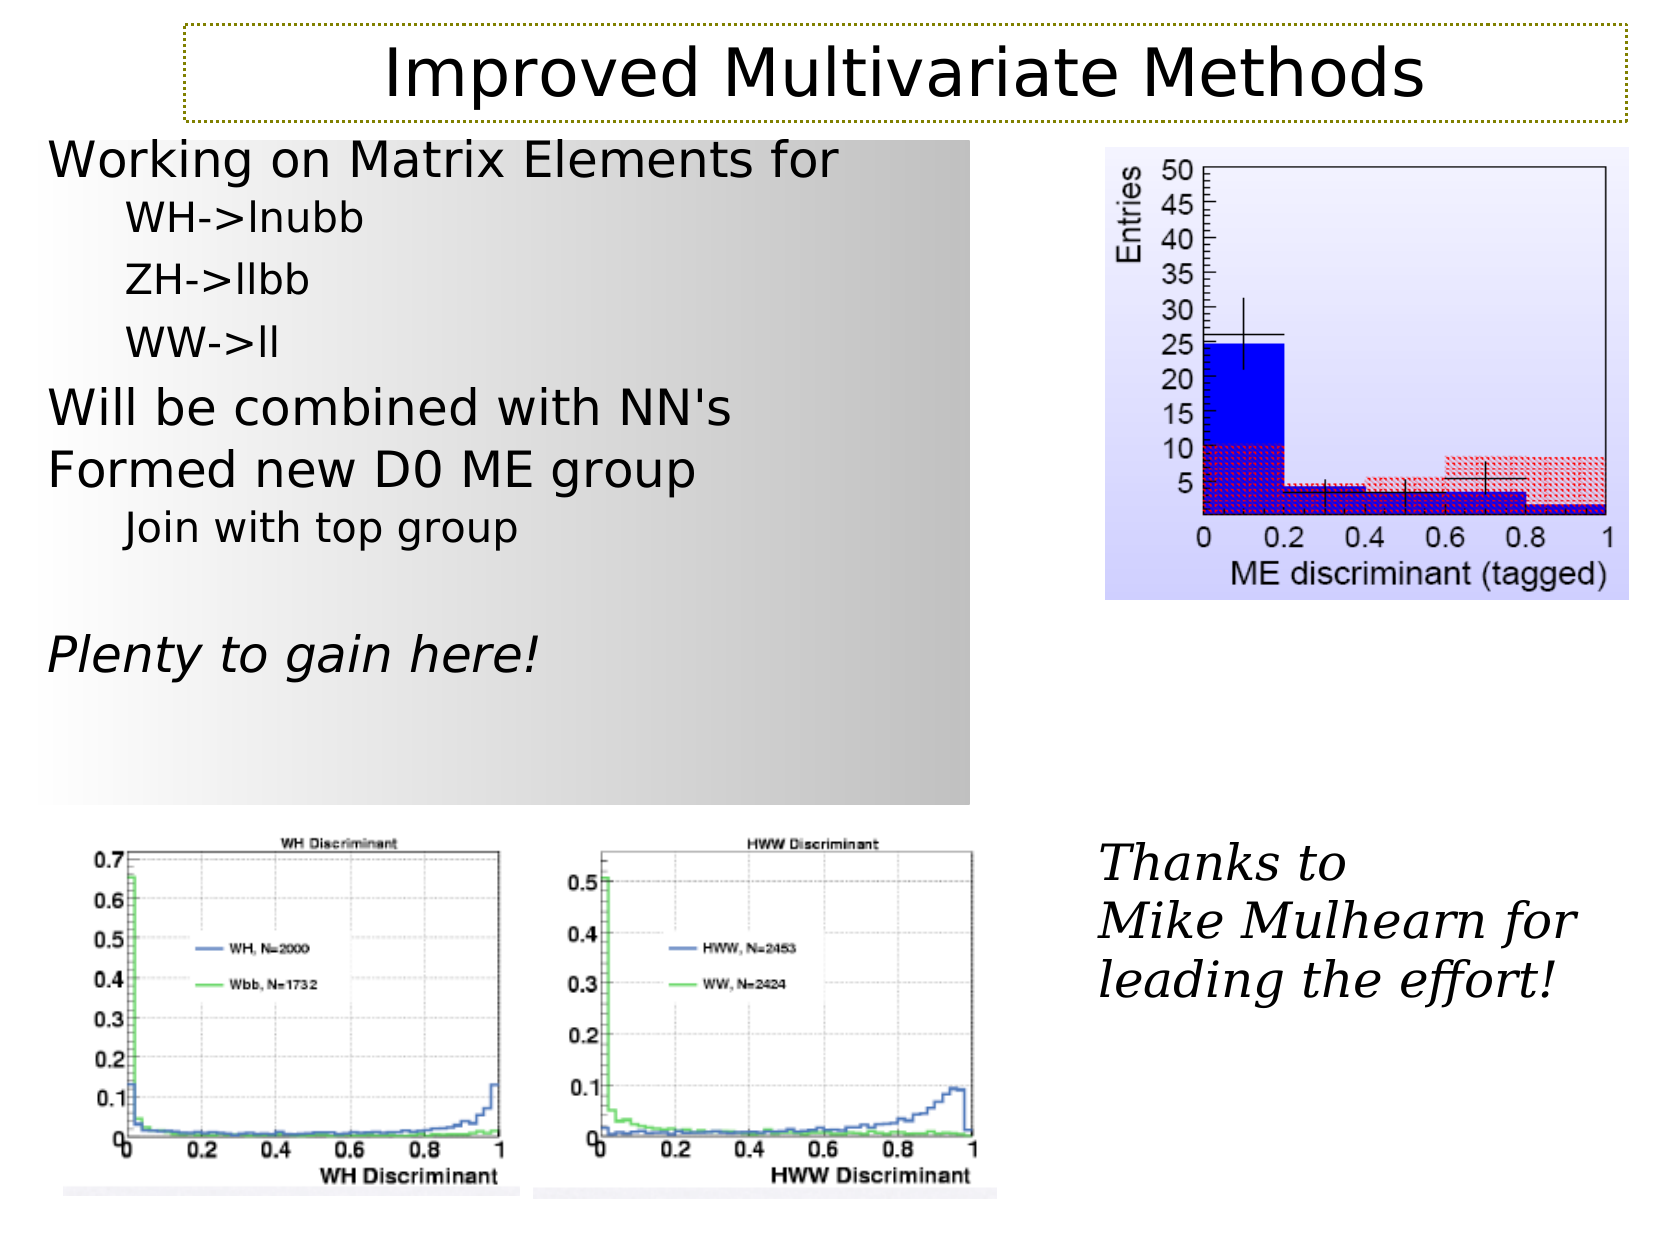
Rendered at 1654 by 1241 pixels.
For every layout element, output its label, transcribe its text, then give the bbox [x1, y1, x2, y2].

list Working on Matrix Elements for WH->lnubb ZH->llbb WW->ll Will be combined with NN's Formed new D0 ME group Join with top group Plenty to gain here! [30, 140, 970, 805]
picture [1105, 147, 1629, 600]
title Improved Multivariate Methods [184, 24, 1627, 122]
picture [533, 831, 997, 1199]
picture [63, 822, 520, 1196]
text_box Thanks to Mike Mulhearn for leading the effort! [1098, 834, 1578, 1010]
